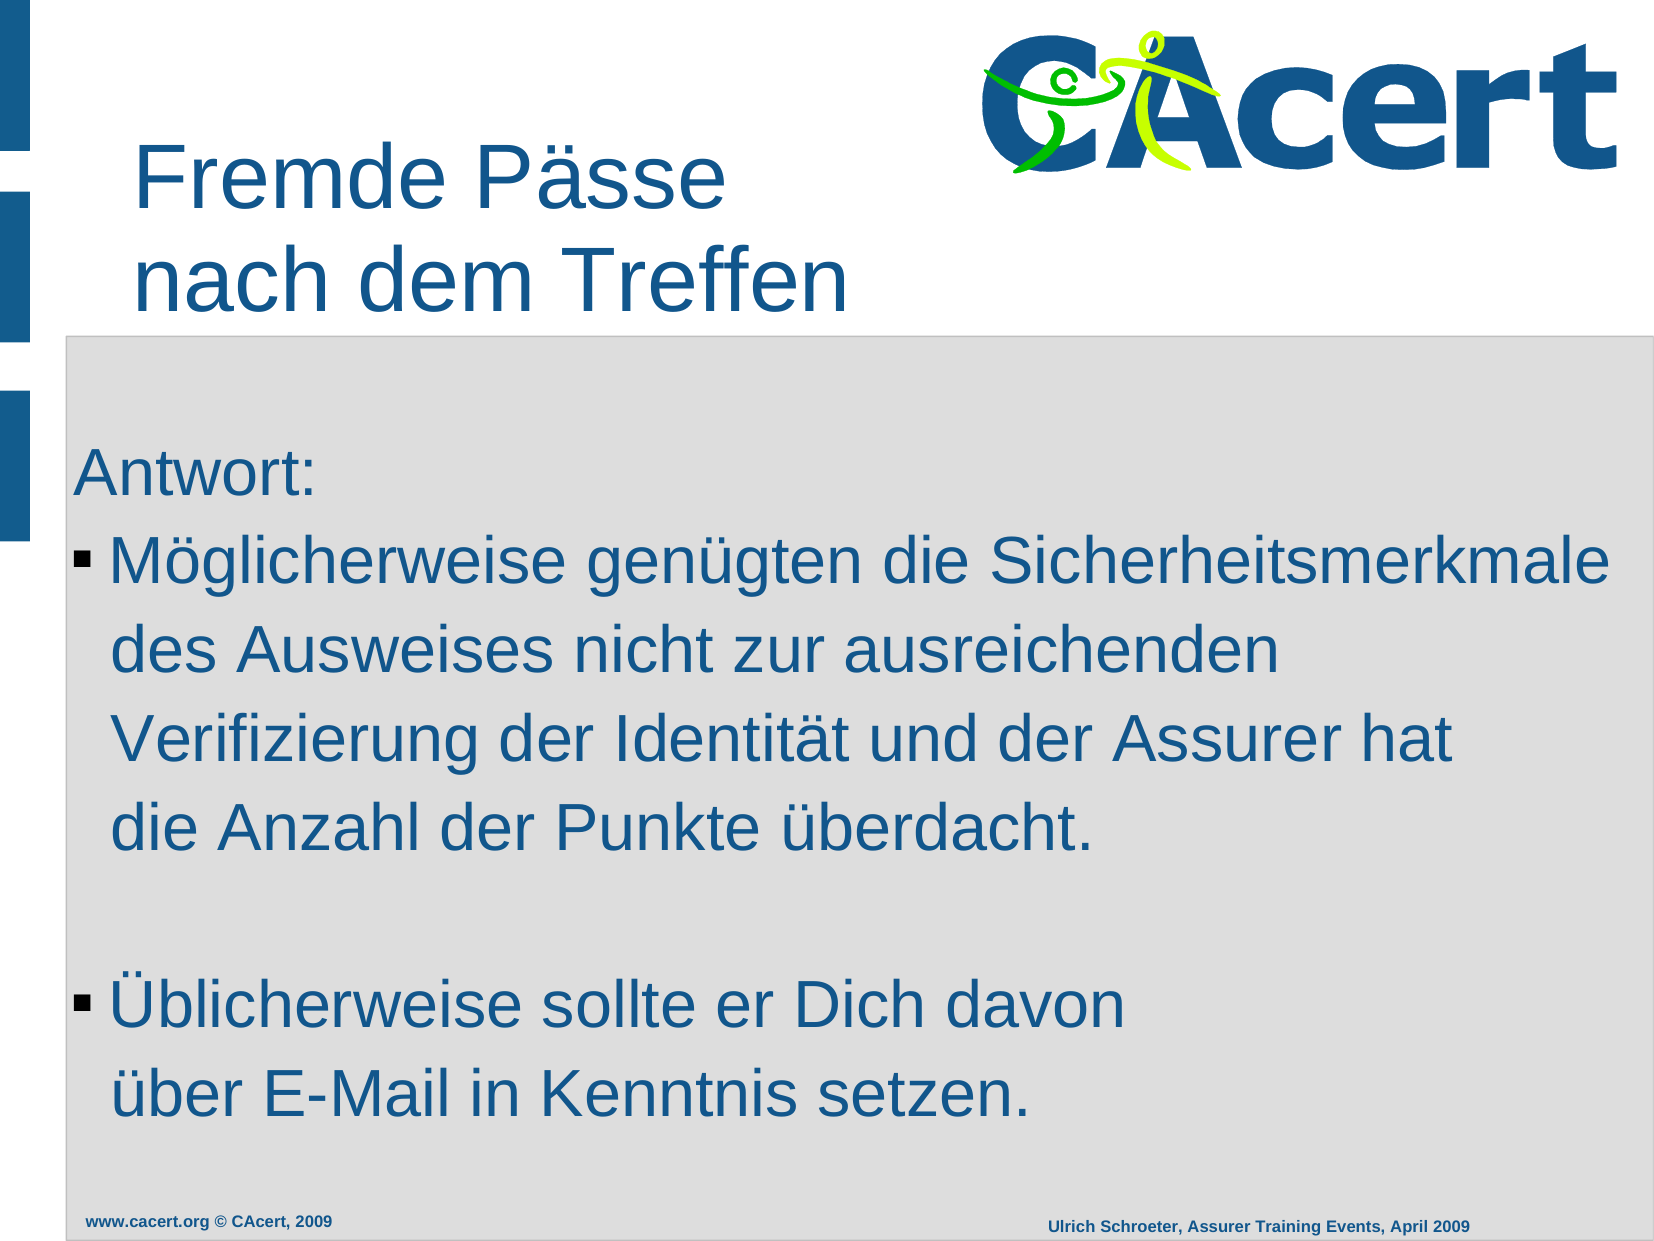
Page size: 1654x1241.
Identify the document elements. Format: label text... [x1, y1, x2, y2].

text_box Antwort: Möglicherweise genügten die Sicherheitsmerkmale des Ausweises nicht zur ausreichenden Verifizierung der Identität und der Assurer hat die Anzahl der Punkte überdacht. Üblicherweise sollte er Dich davon über E-Mail in Kenntnis setzen. [59, 413, 1628, 1241]
text_box Fremde Pässe nach dem Treffen [118, 118, 867, 339]
